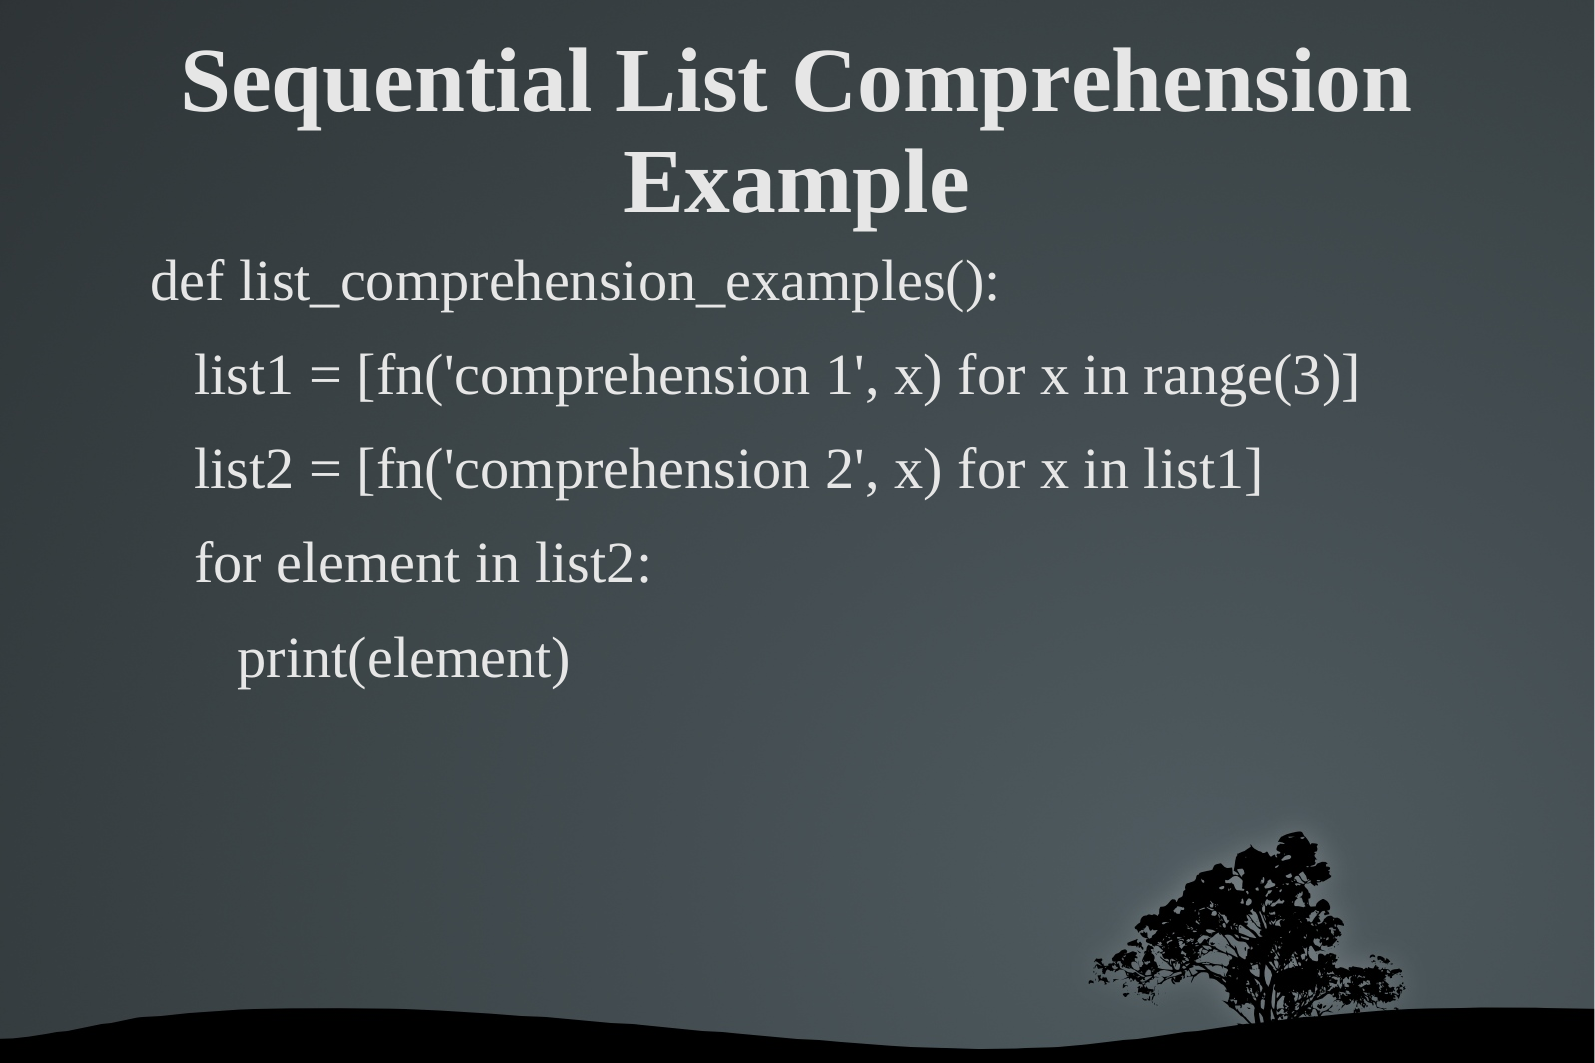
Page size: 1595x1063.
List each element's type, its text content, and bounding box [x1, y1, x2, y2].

list def list_comprehension_examples(): list1 = [fn('comprehension 1', x) for x in range(3)] list2 = [fn('comprehension 2', x) for x in list1] for element in list2: print(element) [79, 248, 1515, 936]
title Sequential List Comprehension Example [79, 11, 1515, 248]
picture [0, 0, 1595, 1063]
